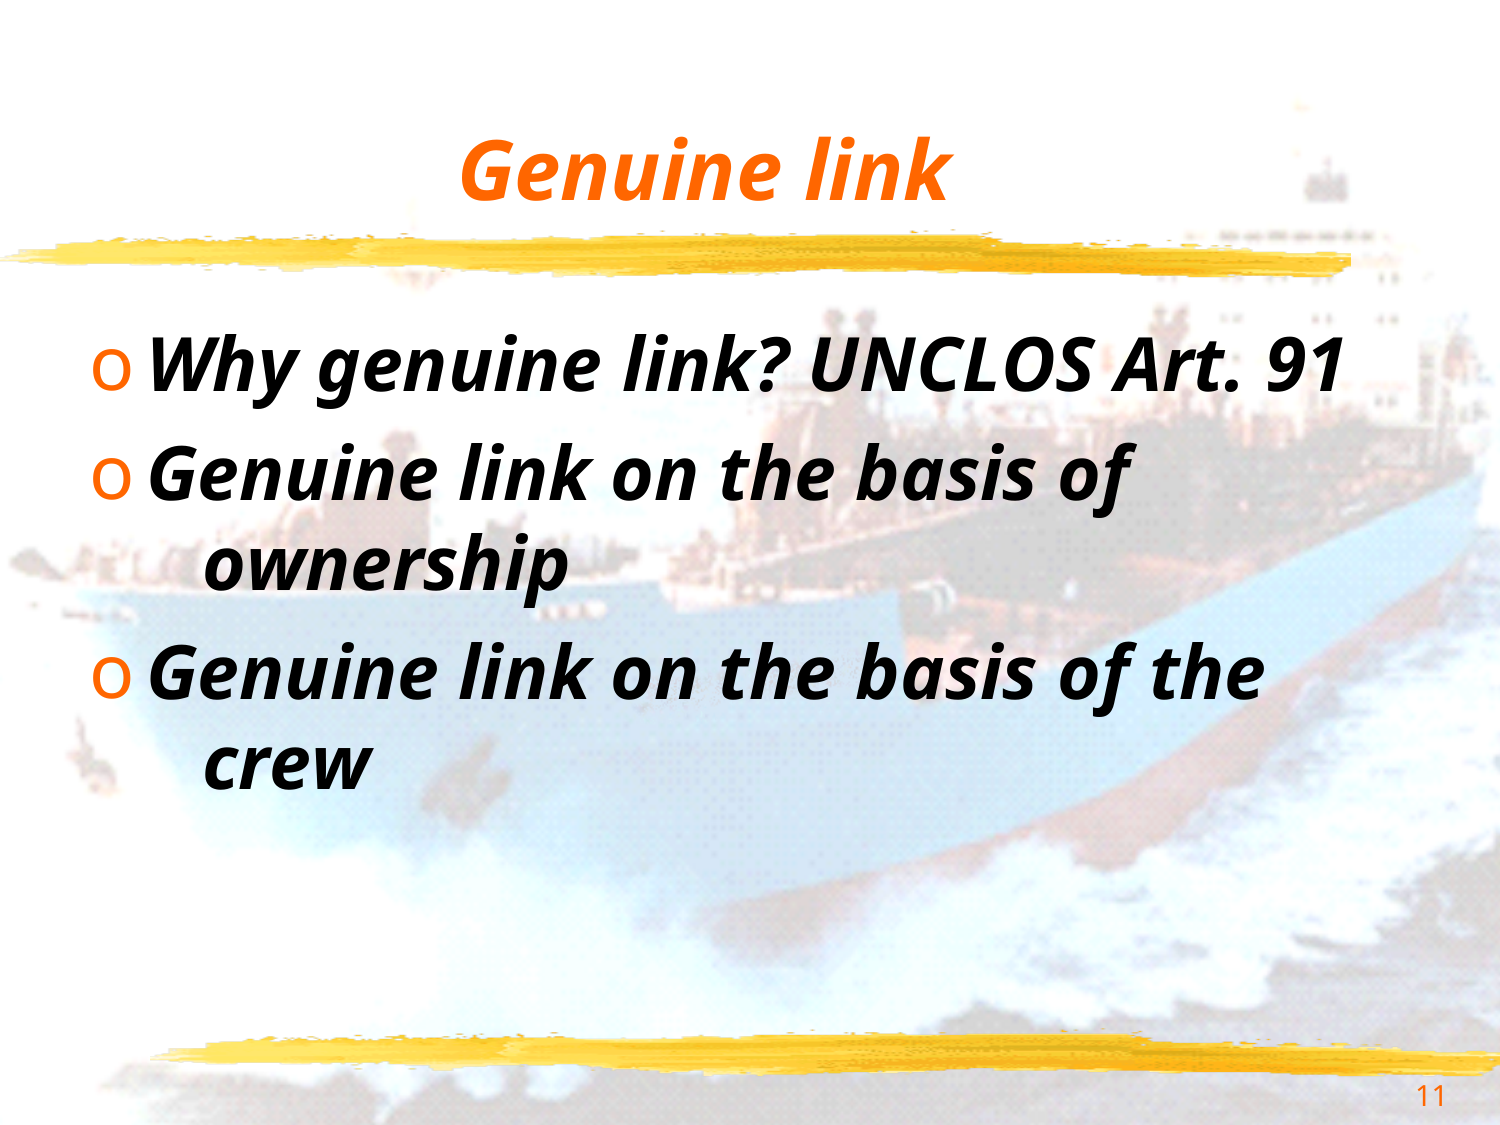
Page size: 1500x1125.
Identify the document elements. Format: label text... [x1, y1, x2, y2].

title Genuine link [66, 37, 1342, 225]
list Why genuine link? UNCLOS Art. 91 Genuine link on the basis of ownership Genuine link on the basis of the crew [75, 309, 1417, 1001]
text_box [1400, 1050, 1500, 1125]
